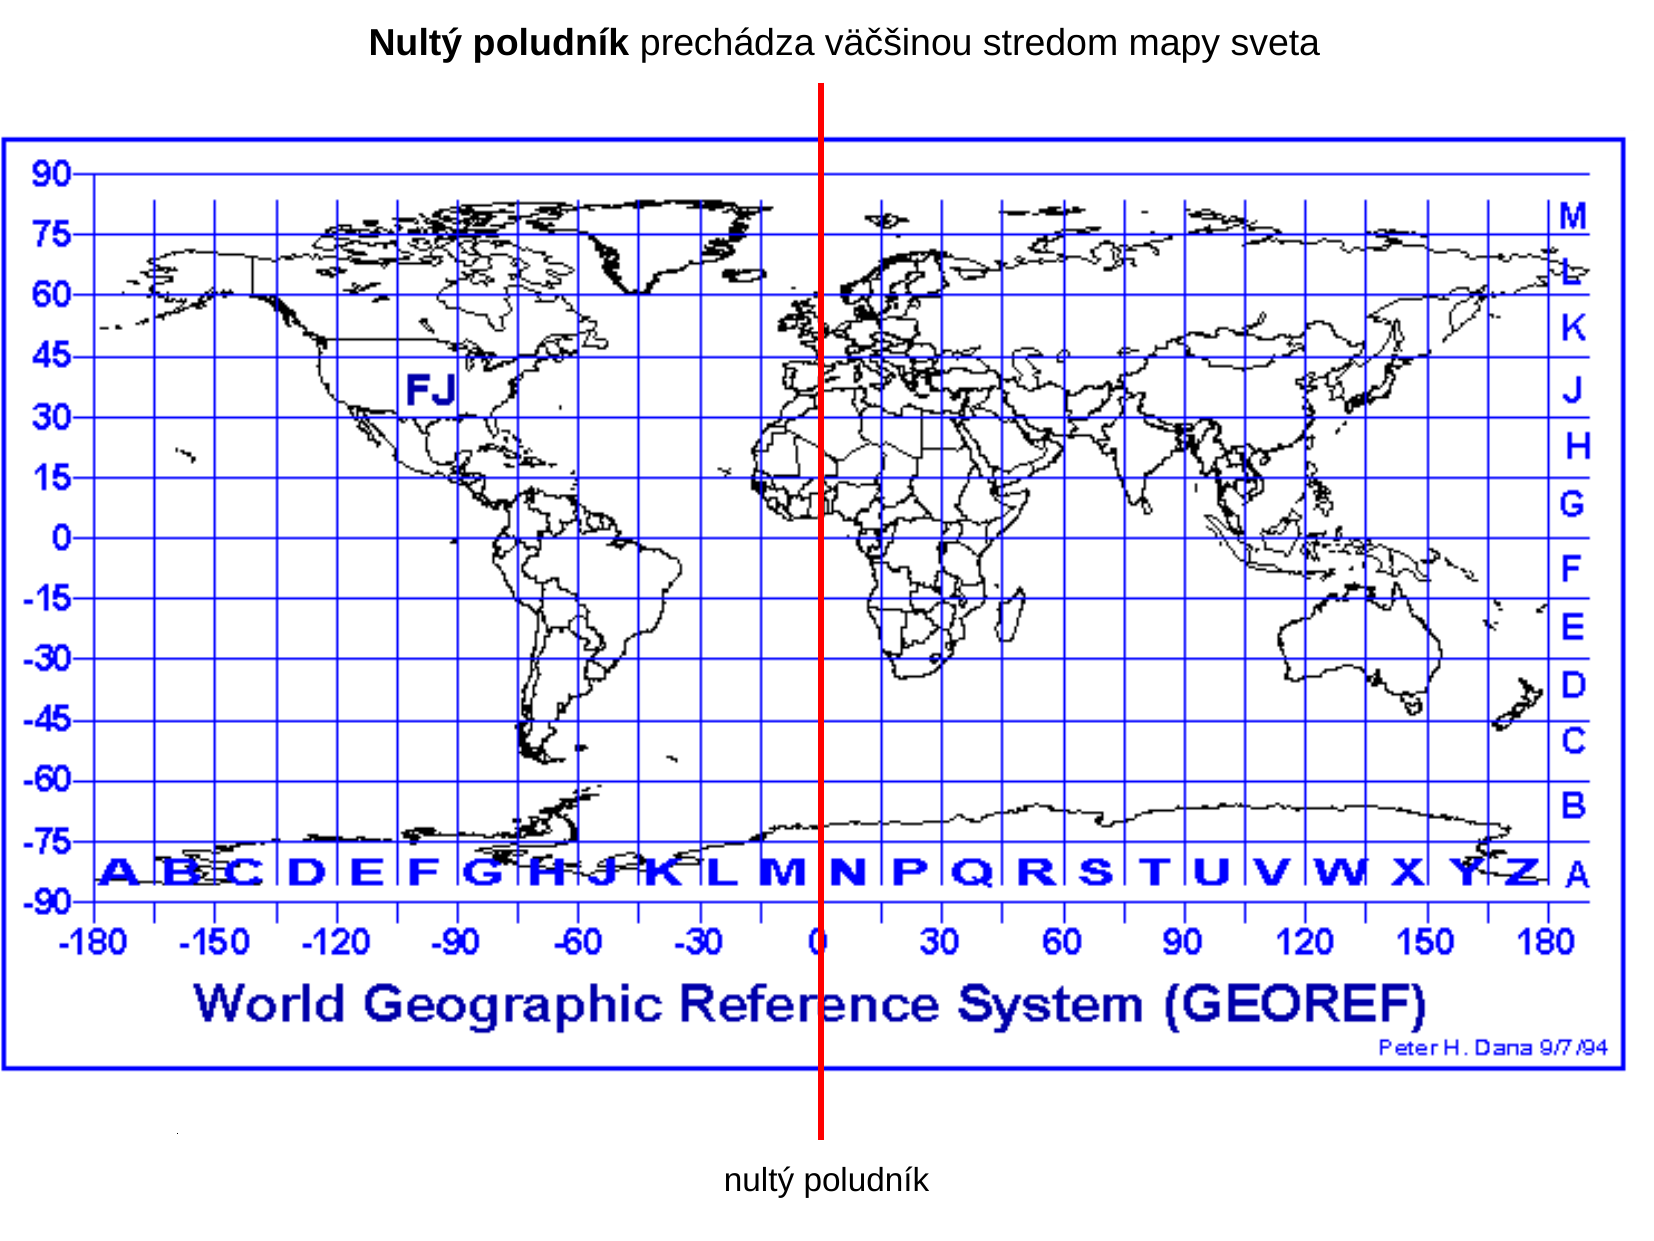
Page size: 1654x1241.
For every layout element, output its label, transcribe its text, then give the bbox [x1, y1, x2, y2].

text_box Nultý poludník prechádza väčšinou stredom mapy sveta [312, 14, 1376, 73]
picture [824, 129, 1635, 1078]
text_box nultý poludník [295, 1153, 1359, 1211]
picture [0, 129, 818, 1078]
